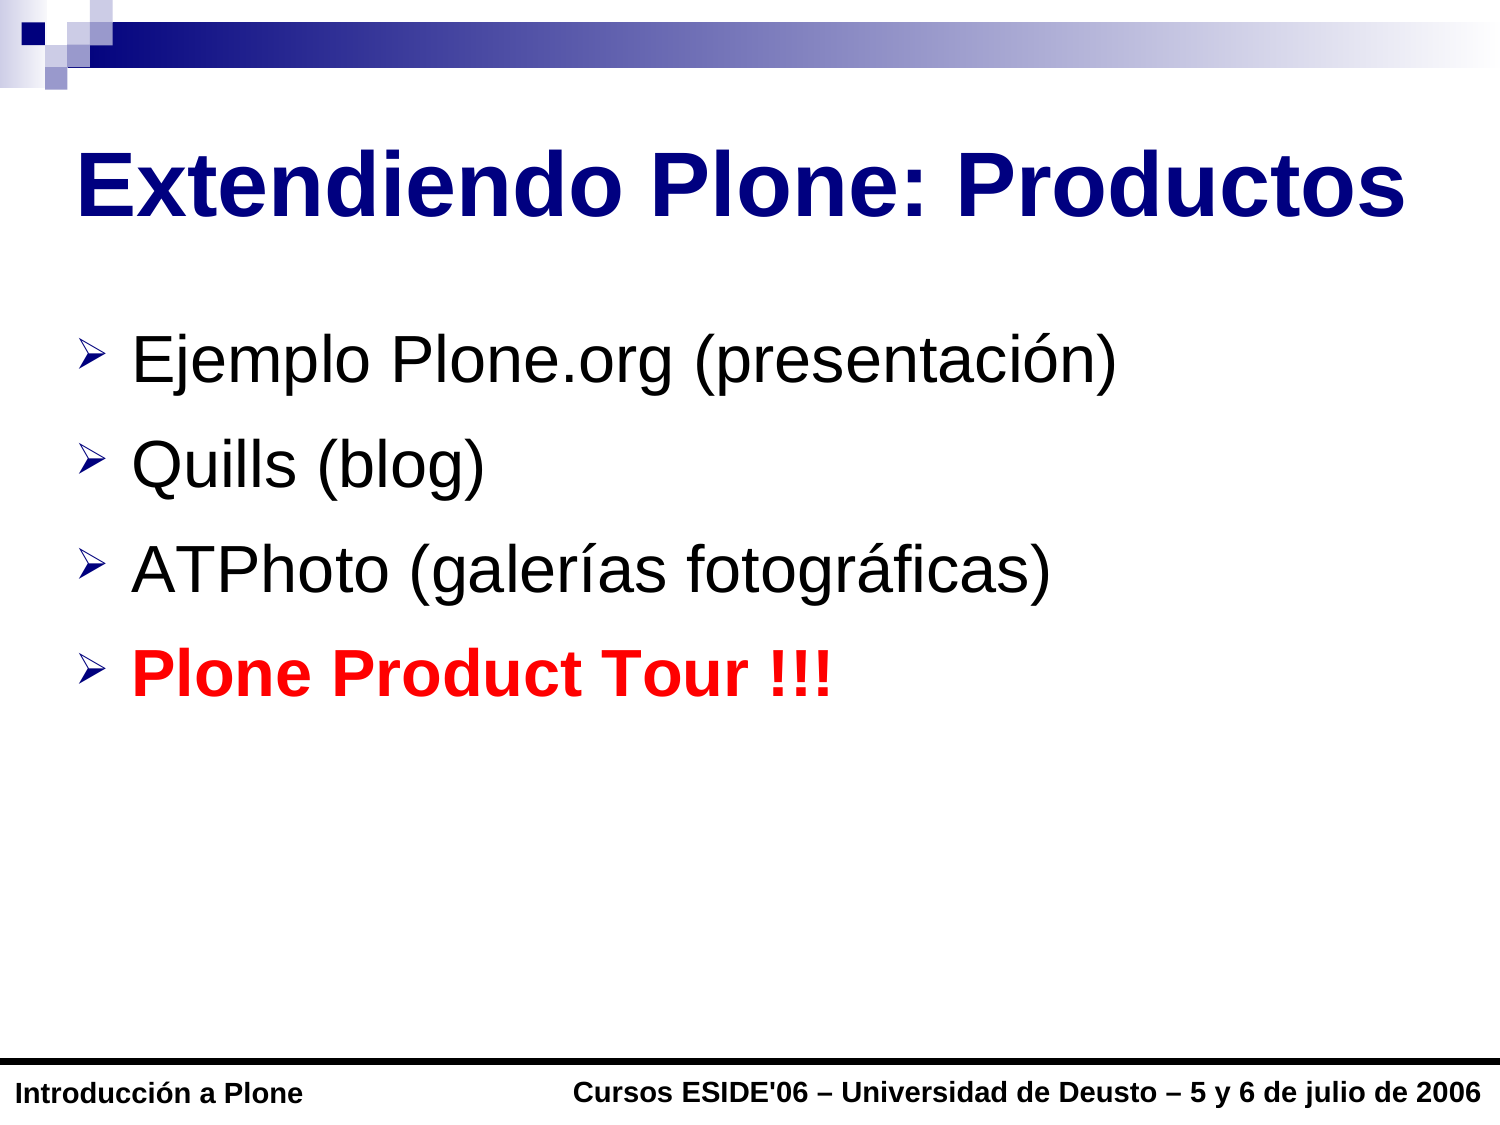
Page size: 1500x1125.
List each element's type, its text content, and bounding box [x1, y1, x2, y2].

title Extendiendo Plone: Productos [75, 66, 1426, 309]
list Ejemplo Plone.org (presentación) Quills (blog) ATPhoto (galerías fotográficas) Plone Product Tour !!! [75, 324, 1426, 1034]
